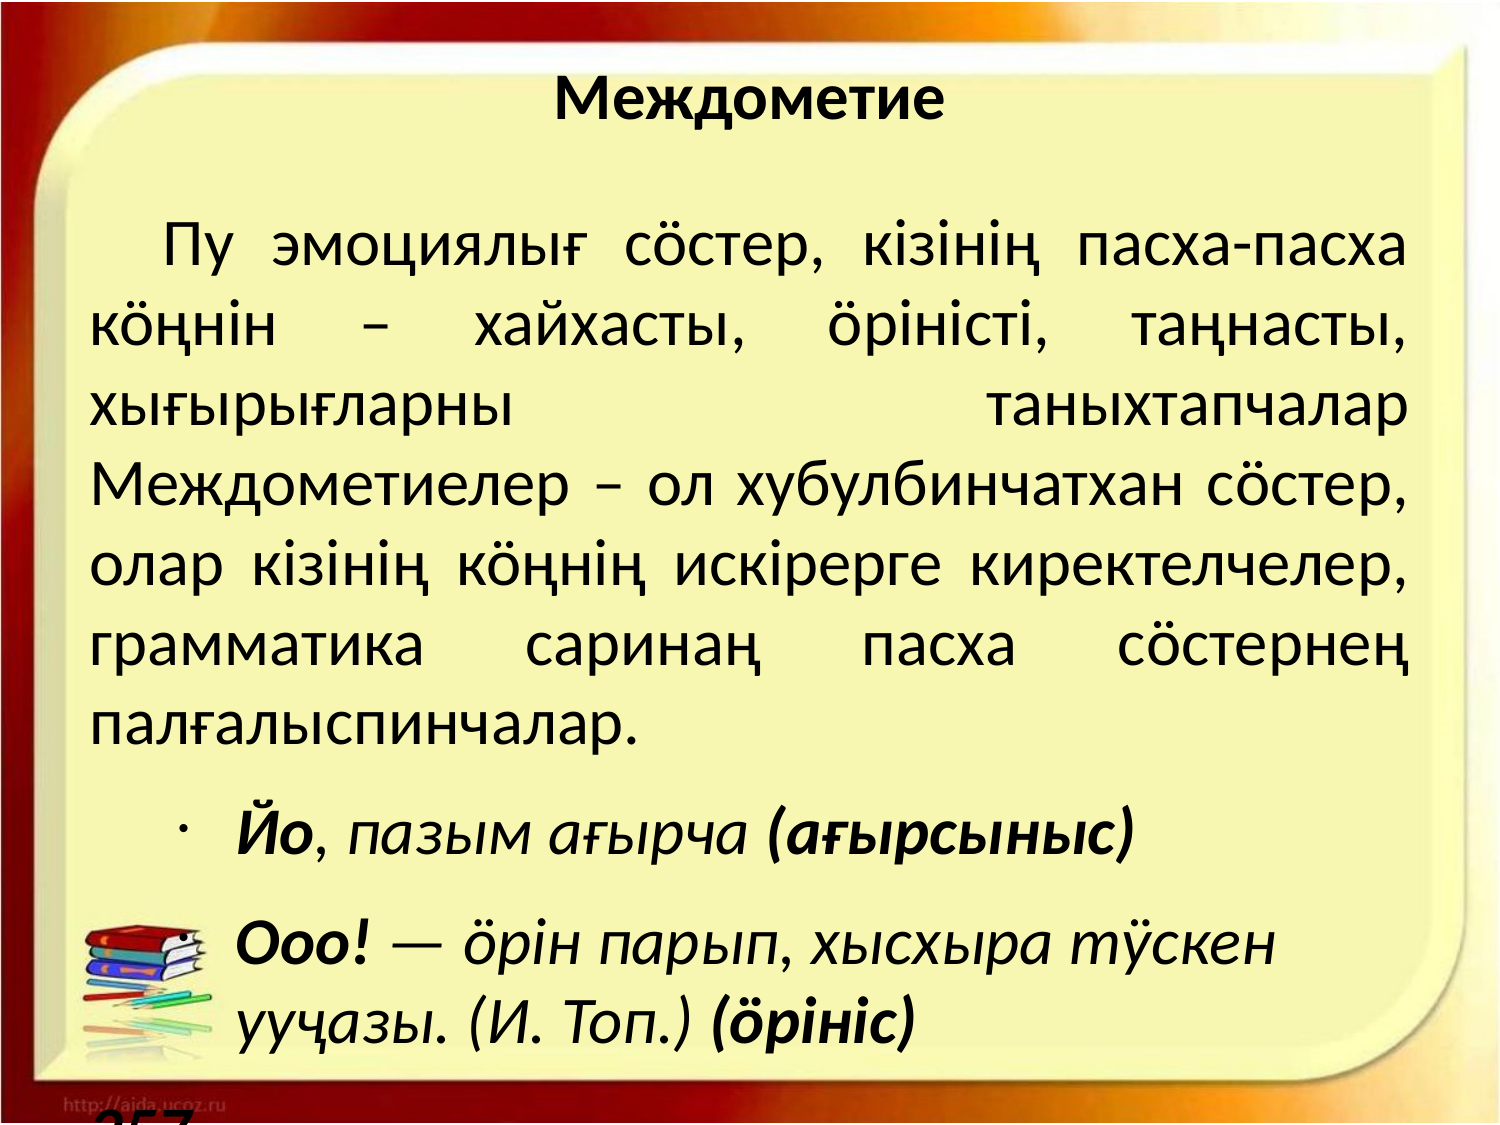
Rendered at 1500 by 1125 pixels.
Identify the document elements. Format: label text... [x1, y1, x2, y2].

title Междометие [75, 45, 1425, 191]
picture [0, 2, 1500, 1123]
list Пу эмоциялығ сӧстер, кiзiнiң пасха-пасха кӧңнiн – хайхасты, ӧрiнiстi, таңнасты, хығырығларны таныхтапчалар Междометиелер – ол хубулбинчатхан сӧстер, олар кiзiнiң кӧңнiң искiрерге киректелчелер, грамматика саринаң пасха сӧстернең палғалыспинчалар. Йо, пазым ағырча (ағырсыныс) О­о­о! — ӧрiн парып, хысхыра тӱскен ууҷазы. (И. Топ.) (ӧрiнiс) 257. [75, 191, 1425, 1071]
picture [101, 1116, 115, 1123]
